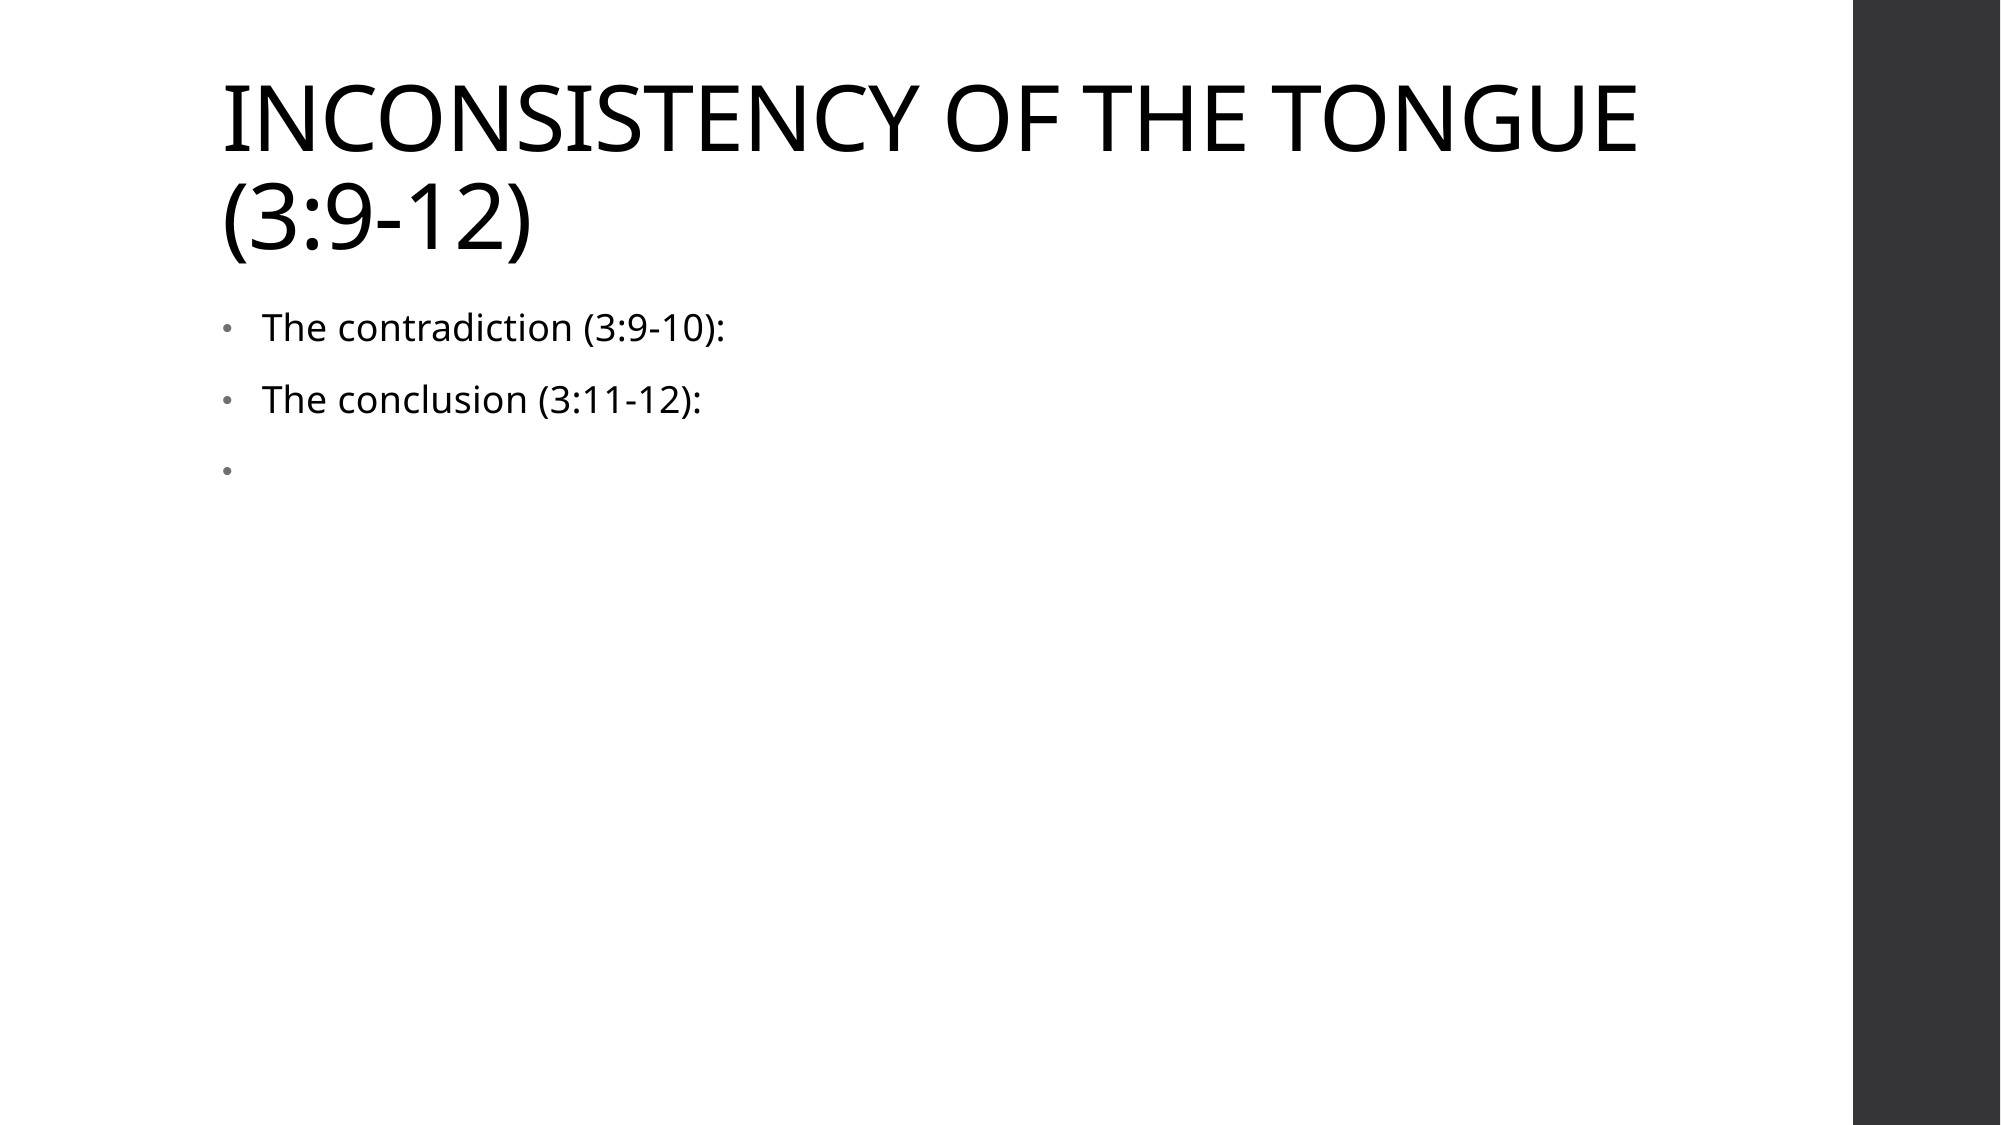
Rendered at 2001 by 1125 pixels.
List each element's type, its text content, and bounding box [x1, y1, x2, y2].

title INCONSISTENCY OF THE TONGUE (3:9-12) [206, 60, 1797, 278]
list The contradiction (3:9-10): The conclusion (3:11-12): [206, 299, 1617, 1014]
